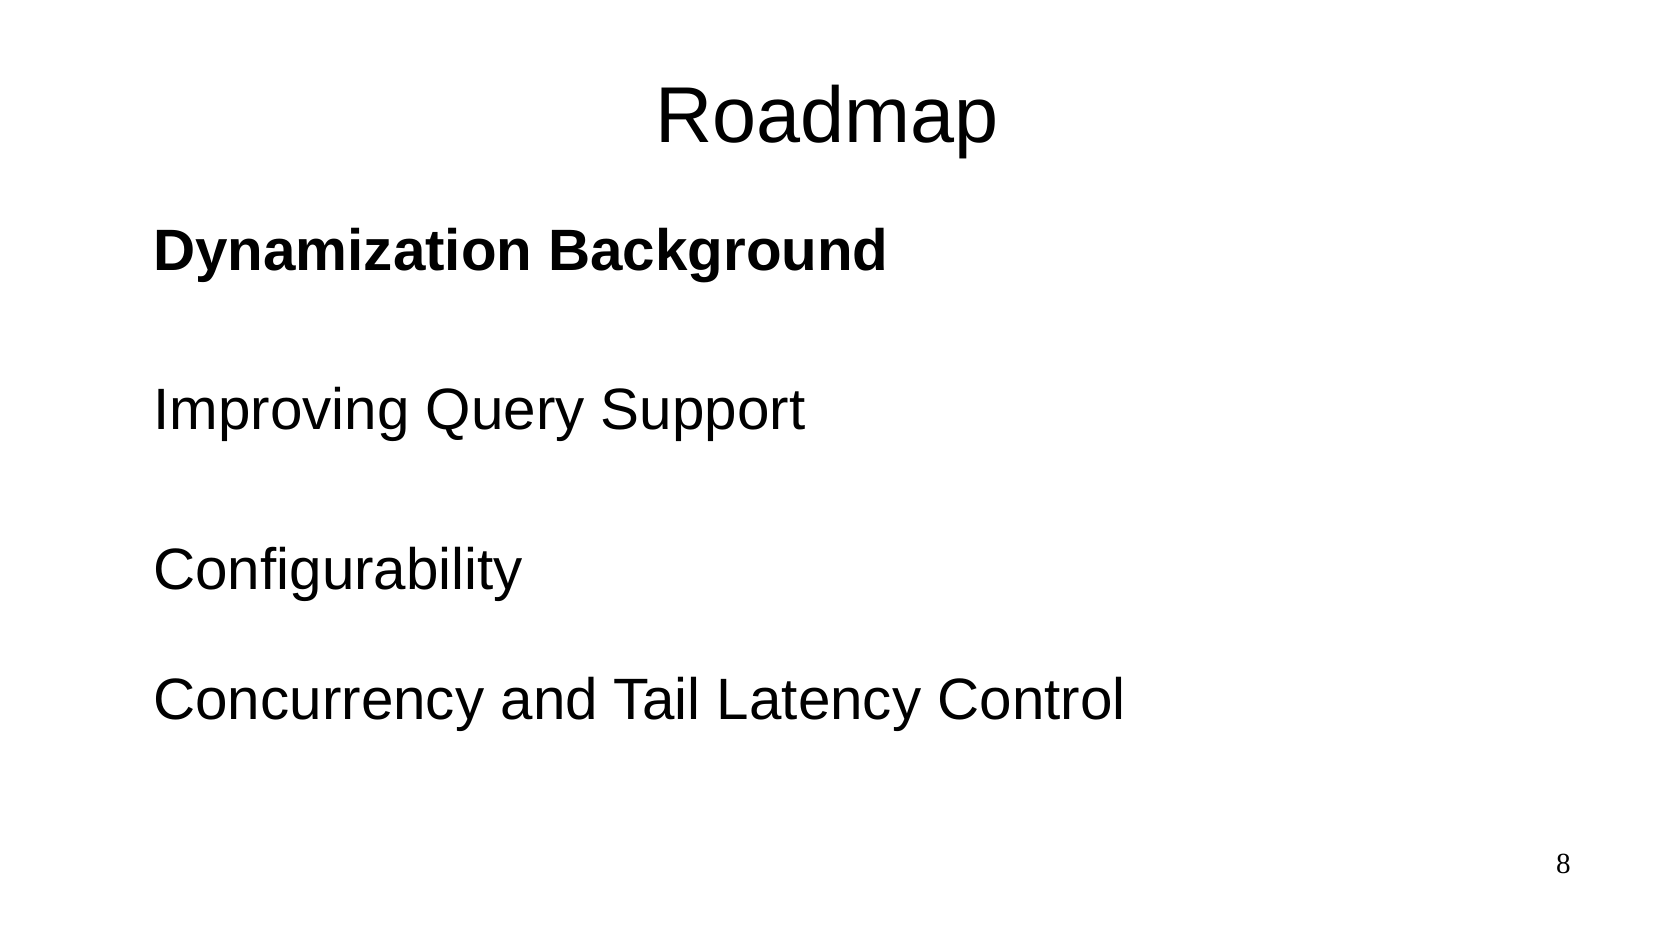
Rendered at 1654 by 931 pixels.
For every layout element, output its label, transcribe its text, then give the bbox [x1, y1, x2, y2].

list Dynamization Background Improving Query Support Configurability Concurrency and Tail Latency Control [82, 217, 1571, 758]
title Roadmap [82, 37, 1571, 193]
